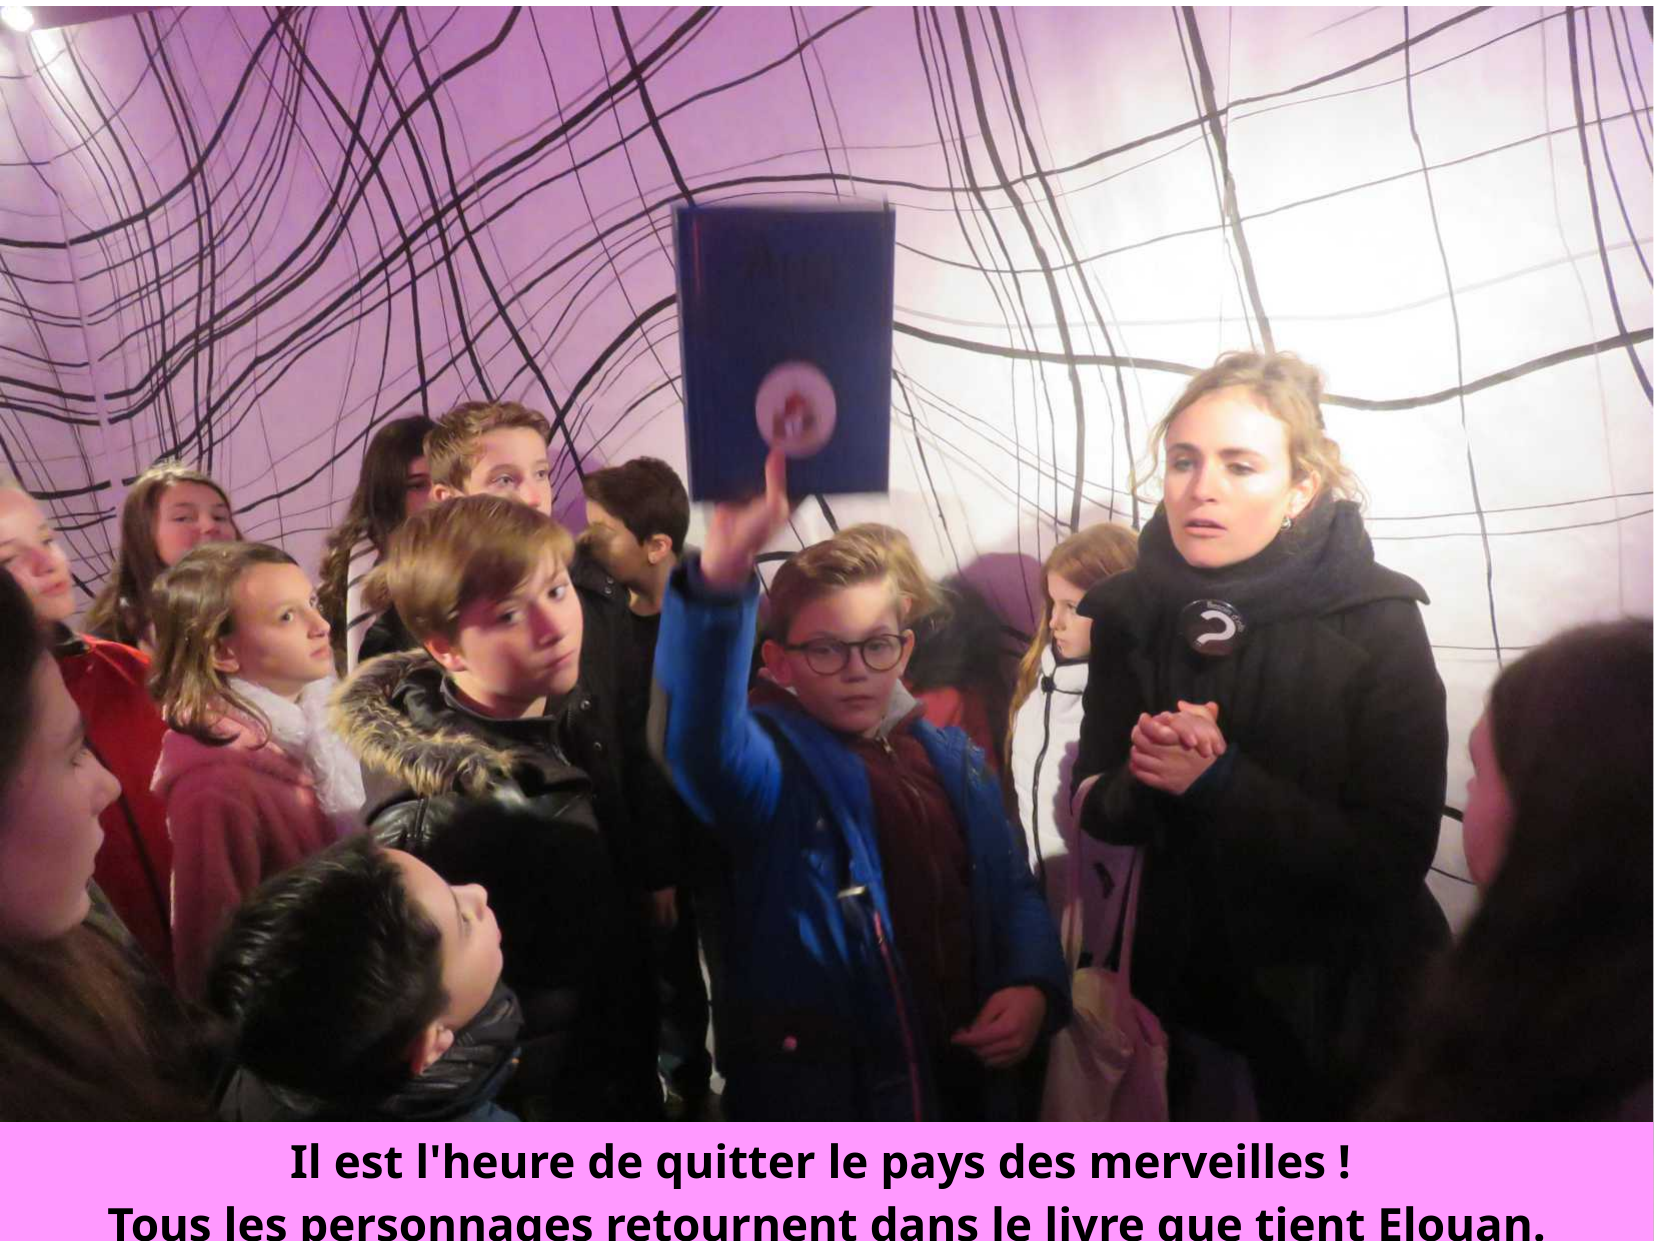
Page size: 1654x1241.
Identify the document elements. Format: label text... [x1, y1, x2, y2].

picture [0, 6, 1654, 1122]
text_box Il est l'heure de quitter le pays des merveilles ! Tous les personnages retournent dans le livre que tient Elouan. [0, 1122, 1654, 1241]
